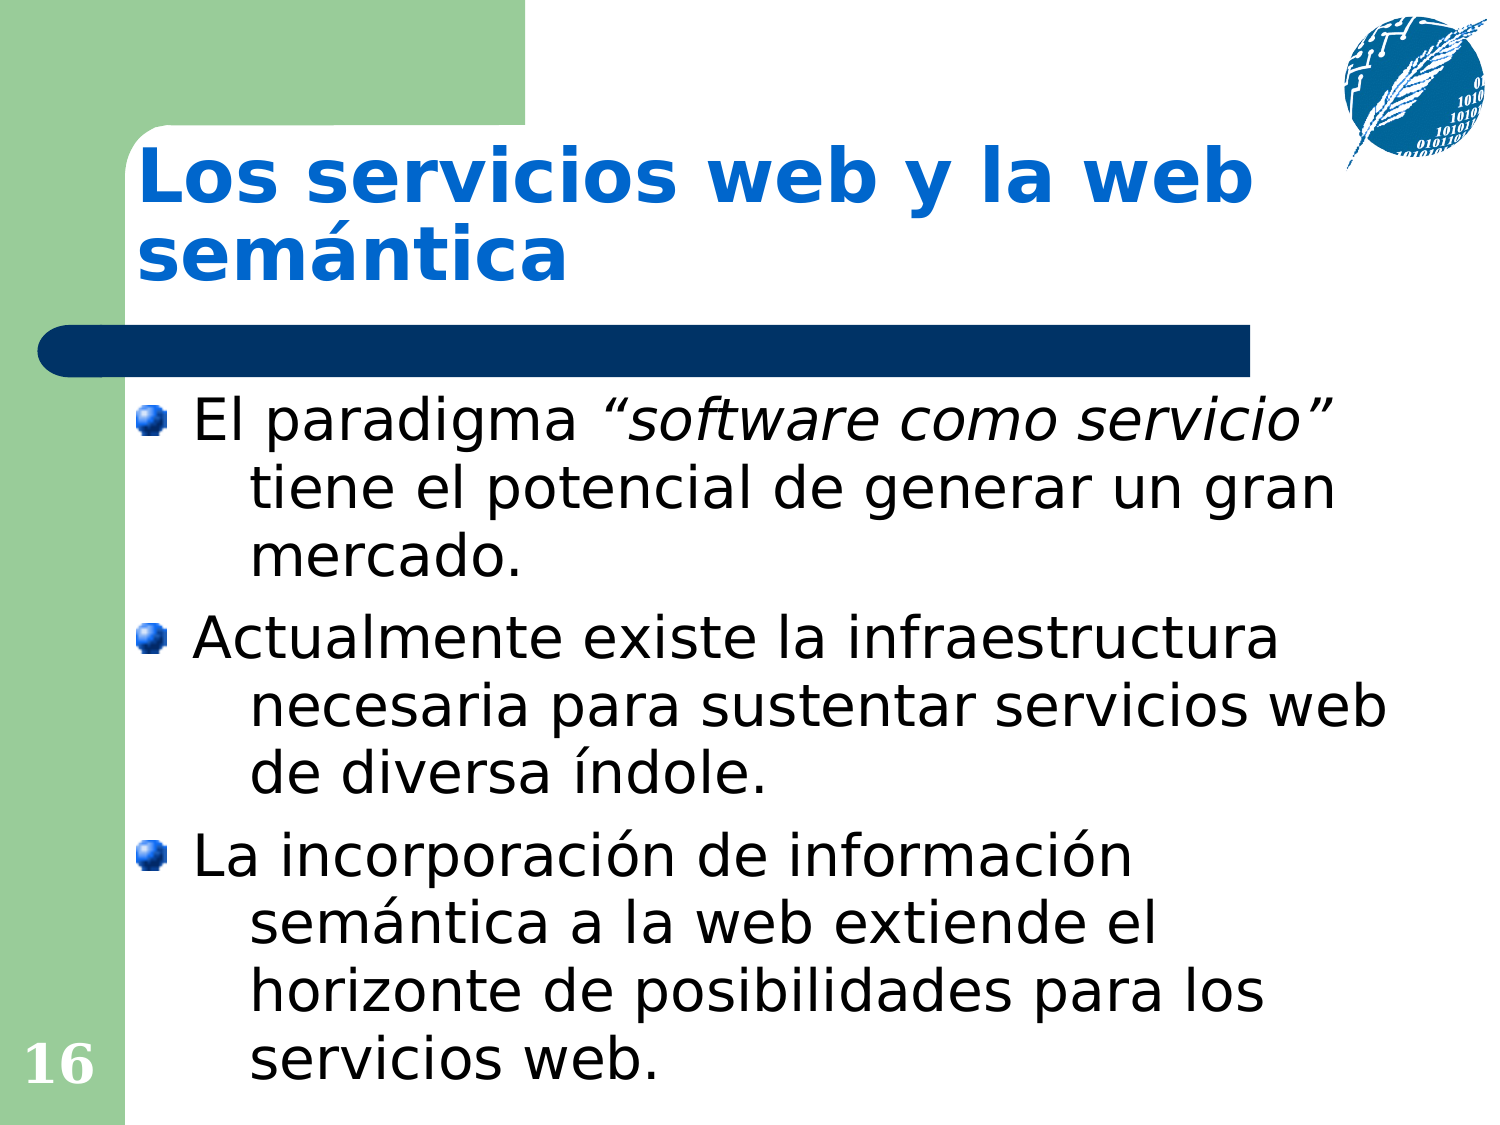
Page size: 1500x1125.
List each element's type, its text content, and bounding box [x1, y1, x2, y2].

picture [1341, 15, 1487, 172]
picture [1416, 140, 1425, 149]
picture [1427, 138, 1431, 148]
title Los servicios web y la web semántica [136, 135, 1413, 301]
picture [1436, 127, 1450, 136]
list El paradigma “software como servicio” tiene el potencial de generar un gran mercado. Actualmente existe la infraestructura necesaria para sustentar servicios web de diversa índole. La incorporación de información semántica a la web extiende el horizonte de posibilidades para los servicios web. [136, 386, 1399, 1108]
picture [1433, 139, 1440, 147]
